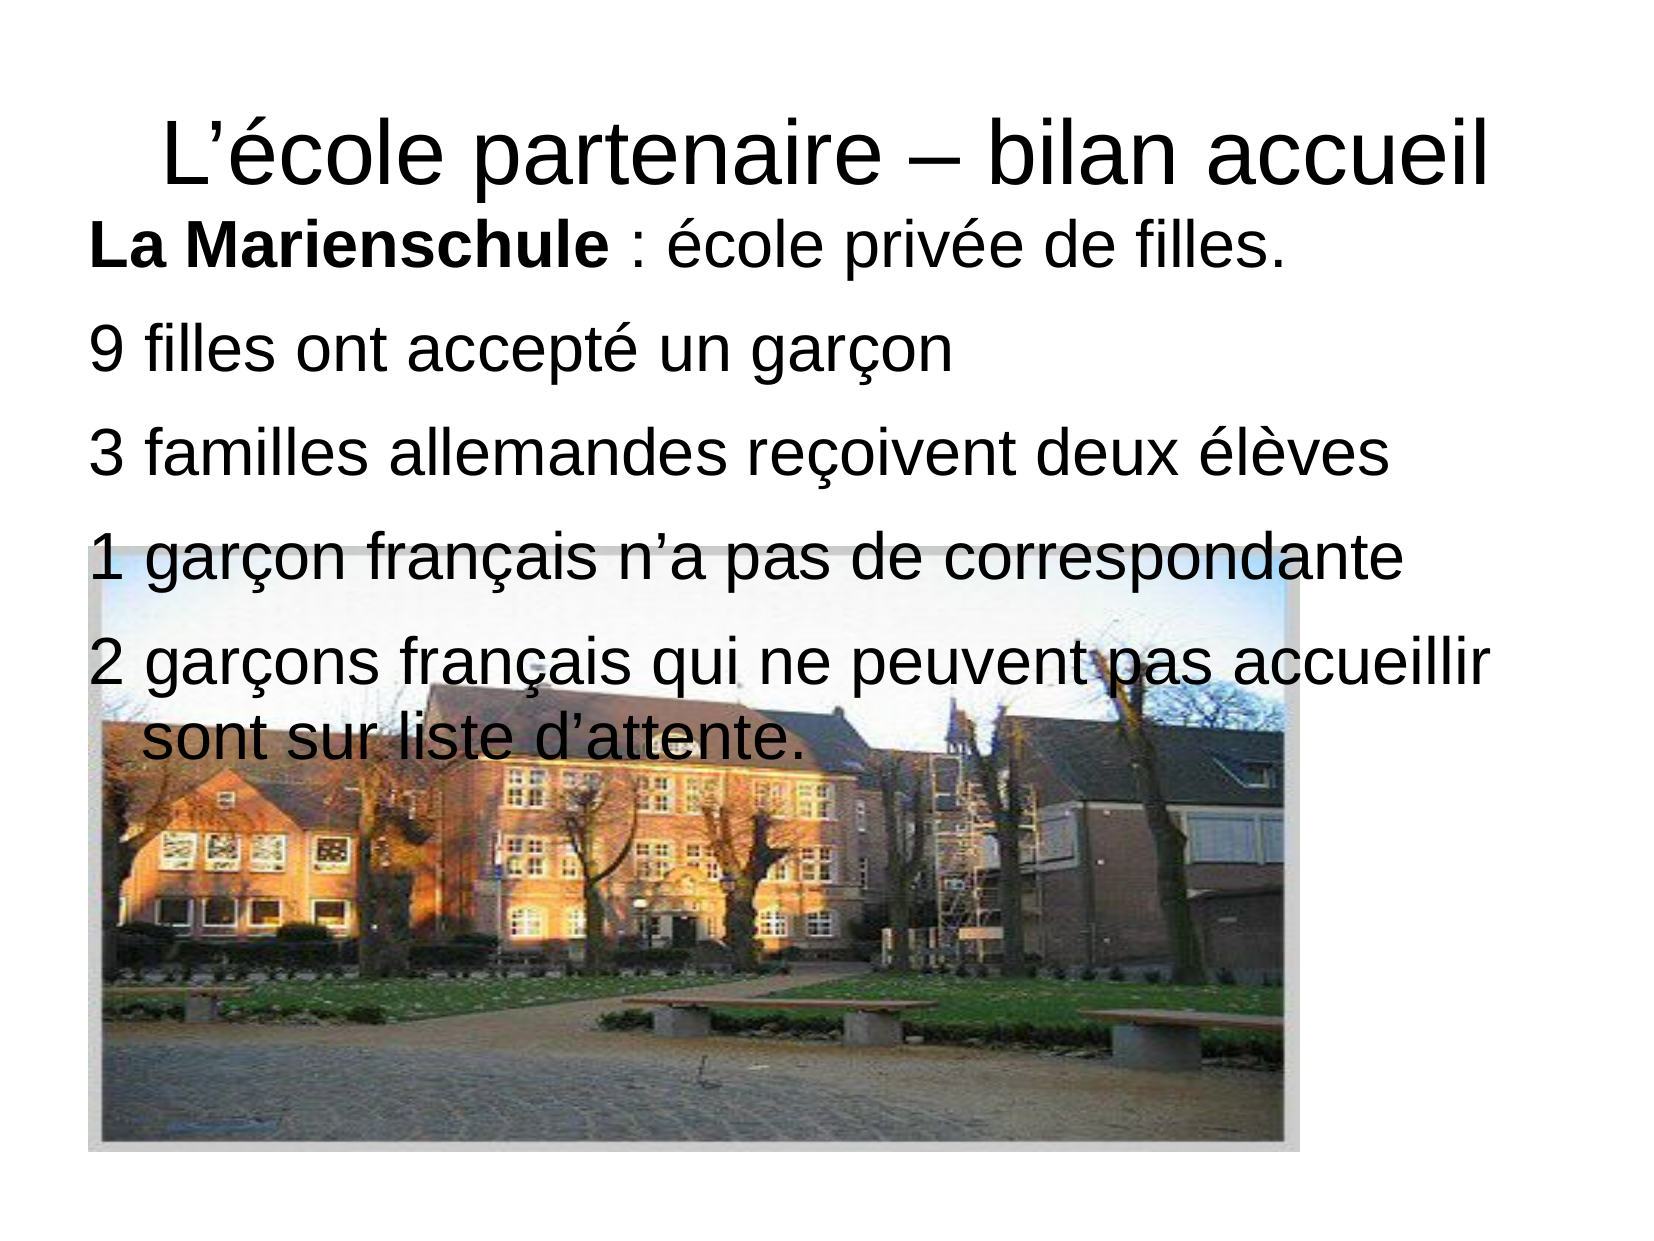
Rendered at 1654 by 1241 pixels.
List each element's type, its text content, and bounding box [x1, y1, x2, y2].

list La Marienschule : école privée de filles. 9 filles ont accepté un garçon 3 familles allemandes reçoivent deux élèves 1 garçon français n’a pas de correspondante 2 garçons français qui ne peuvent pas accueillir sont sur liste d’attente. [71, 206, 1536, 1152]
title L’école partenaire – bilan accueil [82, 49, 1571, 257]
